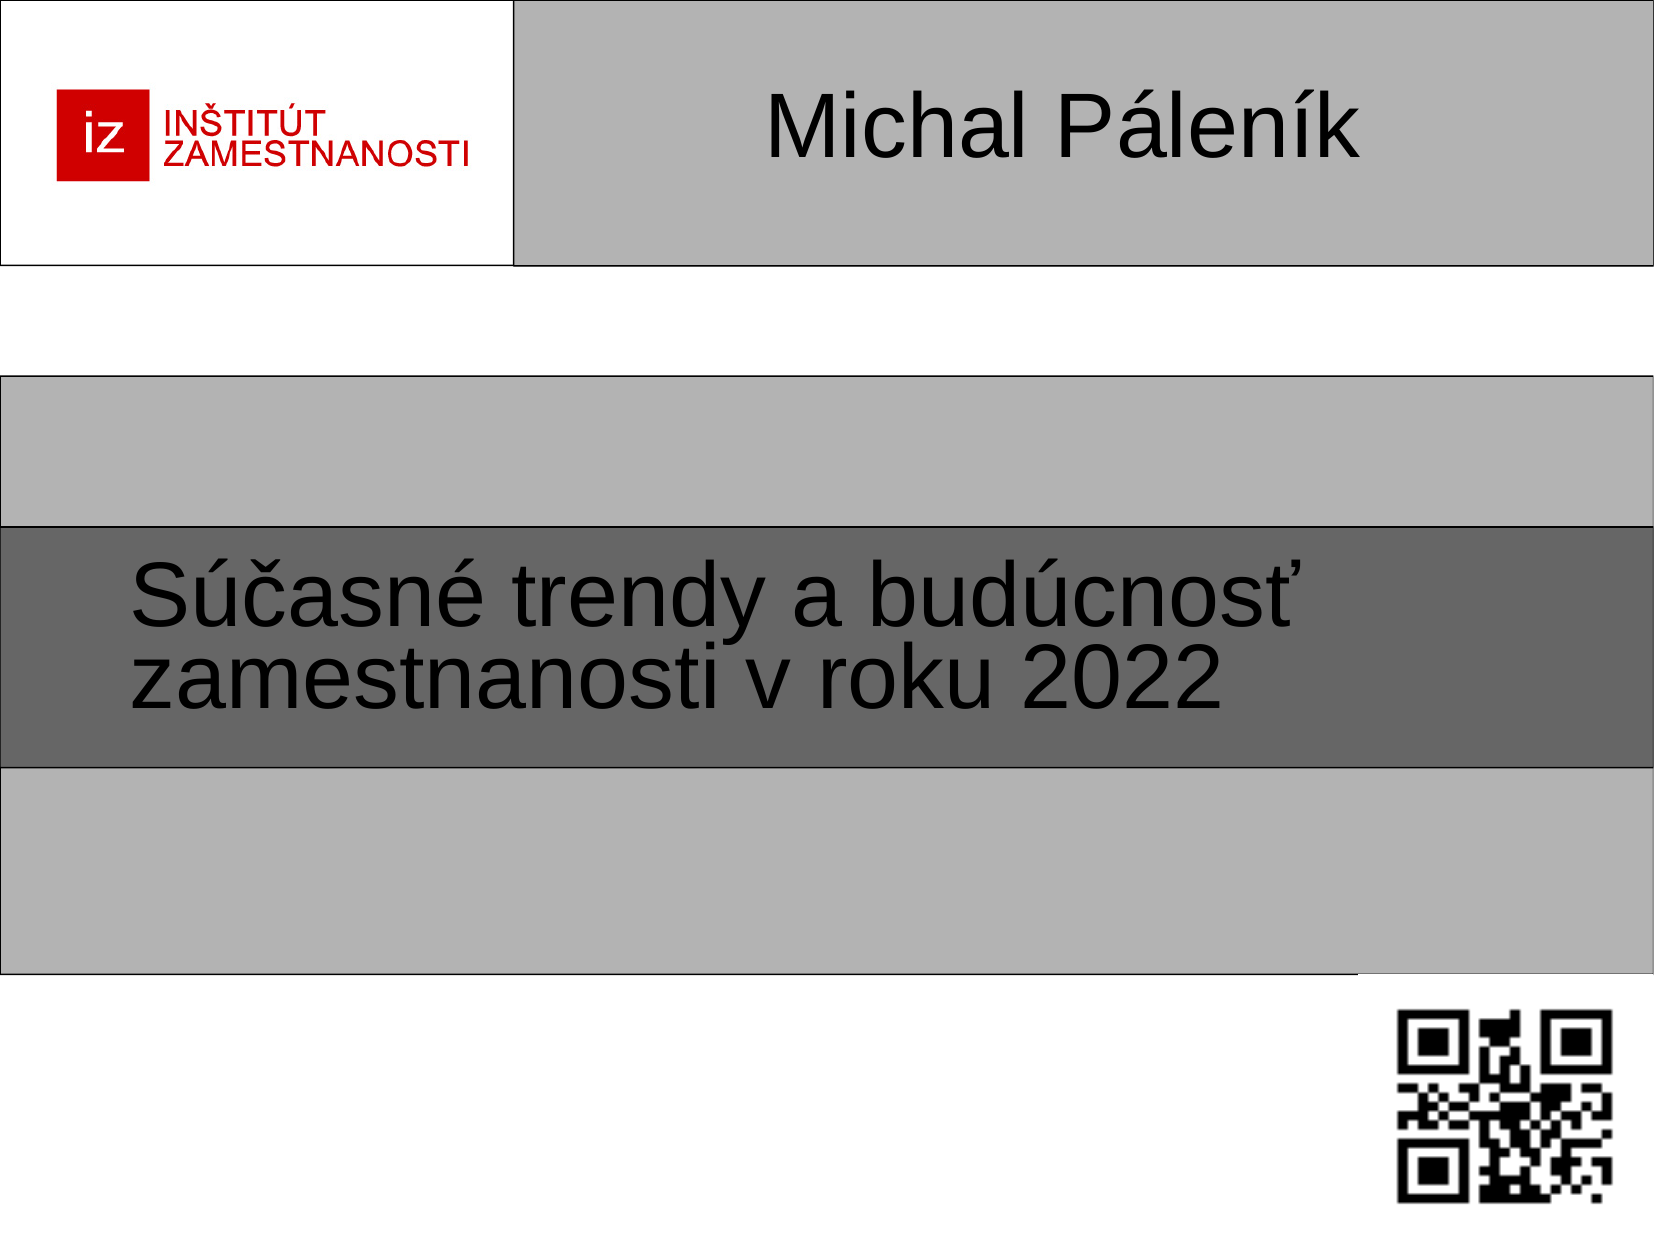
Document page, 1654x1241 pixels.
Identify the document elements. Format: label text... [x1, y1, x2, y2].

text_box [0, 376, 1654, 975]
picture [1358, 974, 1654, 1241]
list Súčasné trendy a budúcnosť zamestnanosti v roku 2022 [59, 561, 1506, 798]
title Michal Páleník [561, 29, 1565, 237]
picture [5, 8, 512, 257]
